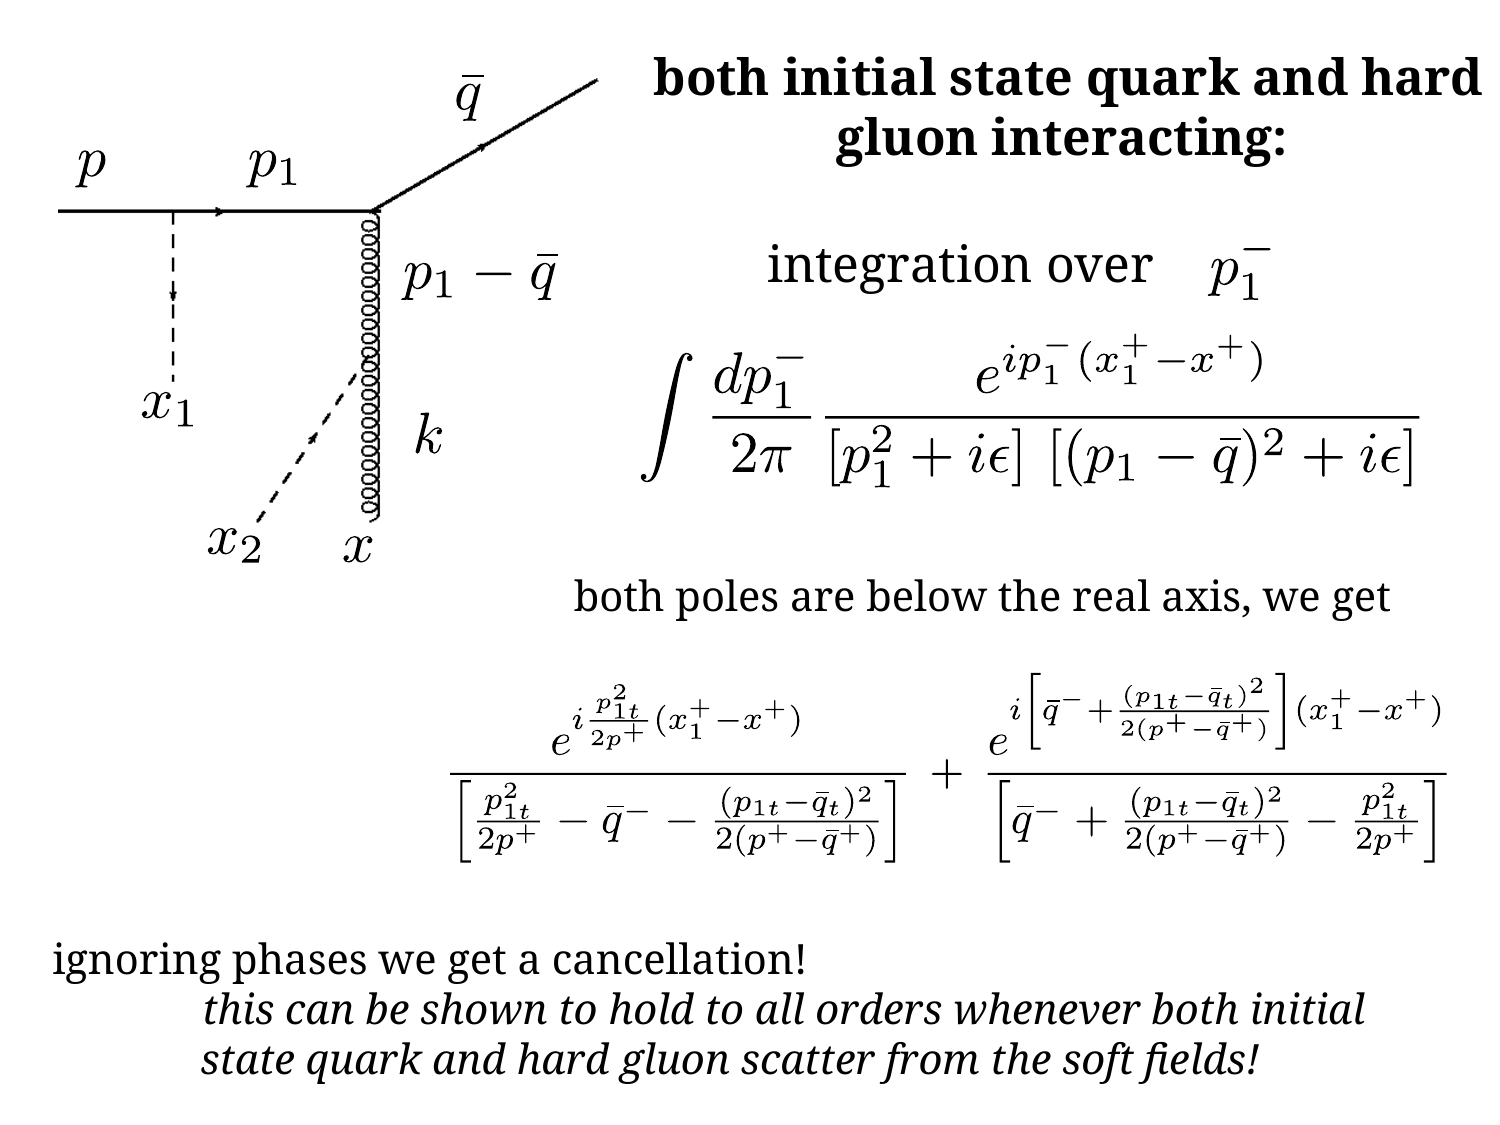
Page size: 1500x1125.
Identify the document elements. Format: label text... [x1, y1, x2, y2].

text_box [450, 672, 1447, 863]
text_box [412, 412, 445, 454]
text_box [401, 254, 563, 300]
text_box [206, 527, 263, 563]
text_box [75, 150, 107, 188]
text_box integration over [752, 224, 1208, 300]
text_box [1207, 234, 1276, 300]
text_box [454, 75, 488, 121]
text_box [637, 333, 1420, 488]
text_box [341, 536, 376, 563]
text_box ignoring phases we get a cancellation! this can be shown to hold to all orders whenever both initial state quark and hard gluon scatter from the soft fields! [37, 900, 1500, 1115]
text_box [140, 391, 197, 427]
text_box [245, 150, 301, 188]
text_box both poles are below the real axis, we get [559, 562, 1488, 628]
text_box both initial state quark and hard gluon interacting: [637, 37, 1500, 173]
picture [58, 77, 601, 526]
